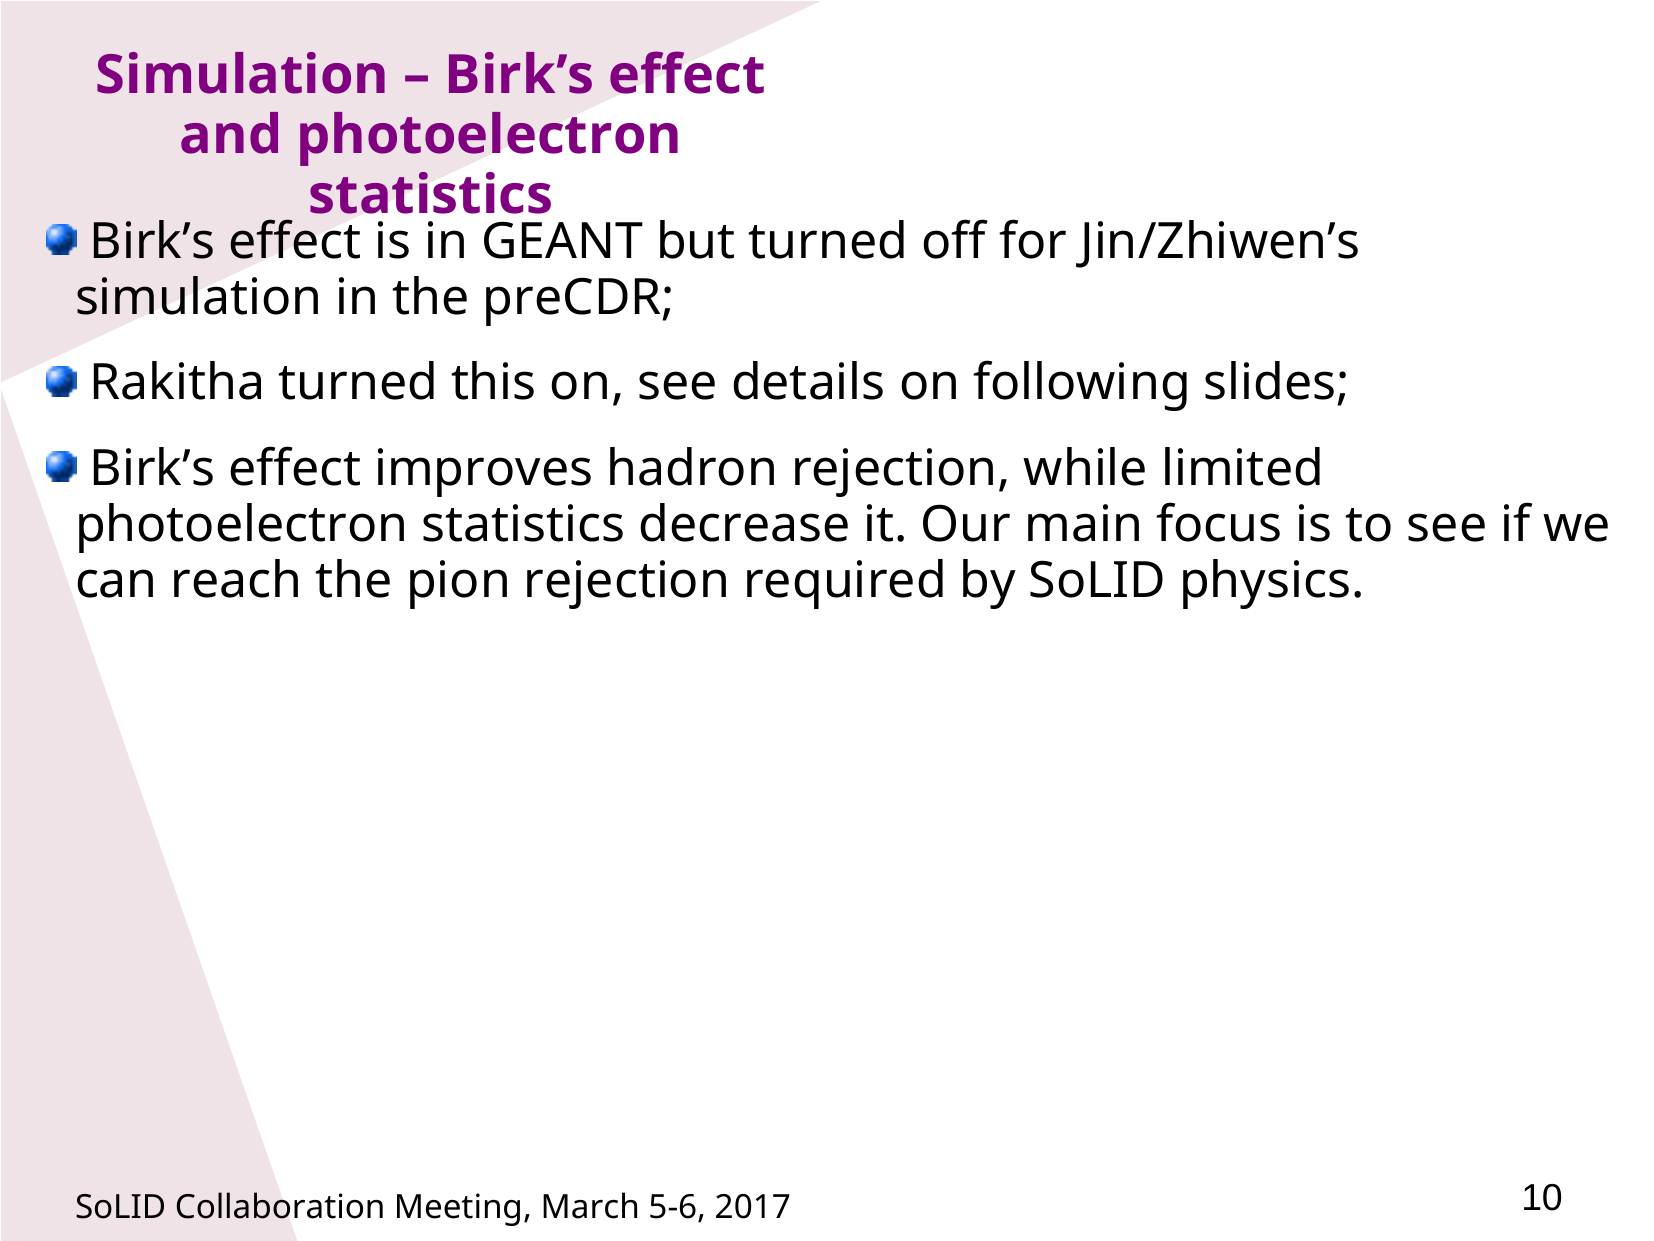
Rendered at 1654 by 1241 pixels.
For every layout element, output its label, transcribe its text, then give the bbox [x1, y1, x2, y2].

text_box Birk’s effect is in GEANT but turned off for Jin/Zhiwen’s simulation in the preCDR; Rakitha turned this on, see details on following slides; Birk’s effect improves hadron rejection, while limited photoelectron statistics decrease it. Our main focus is to see if we can reach the pion rejection required by SoLID physics. [37, 214, 1613, 613]
title Simulation – Birk’s effect and photoelectron statistics [37, 37, 826, 188]
